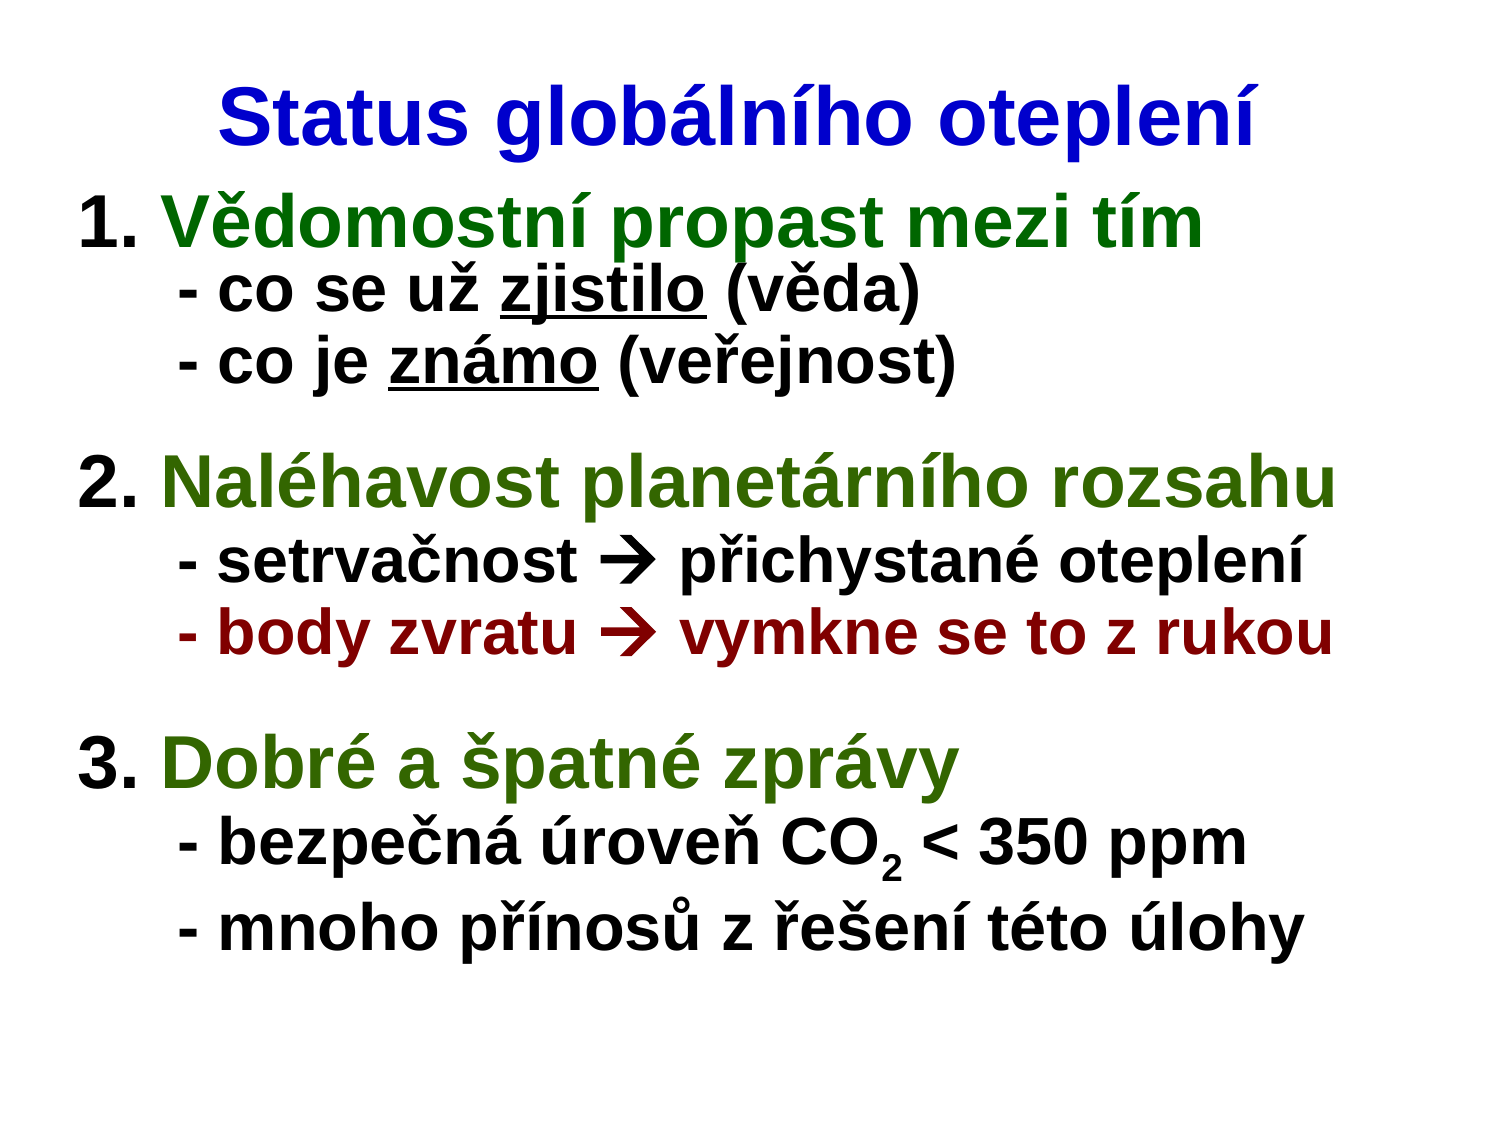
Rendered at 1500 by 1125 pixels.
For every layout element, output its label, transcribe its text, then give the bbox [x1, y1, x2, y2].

list Status globálního oteplení 1. Vědomostní propast mezi tím - co se už zjistilo (věda) - co je známo (veřejnost) 2. Naléhavost planetárního rozsahu - setrvačnost  přichystané oteplení - body zvratu  vymkne se to z rukou 3. Dobré a špatné zprávy - bezpečná úroveň CO2 < 350 ppm - mnoho přínosů z řešení této úlohy [62, 62, 1413, 1063]
